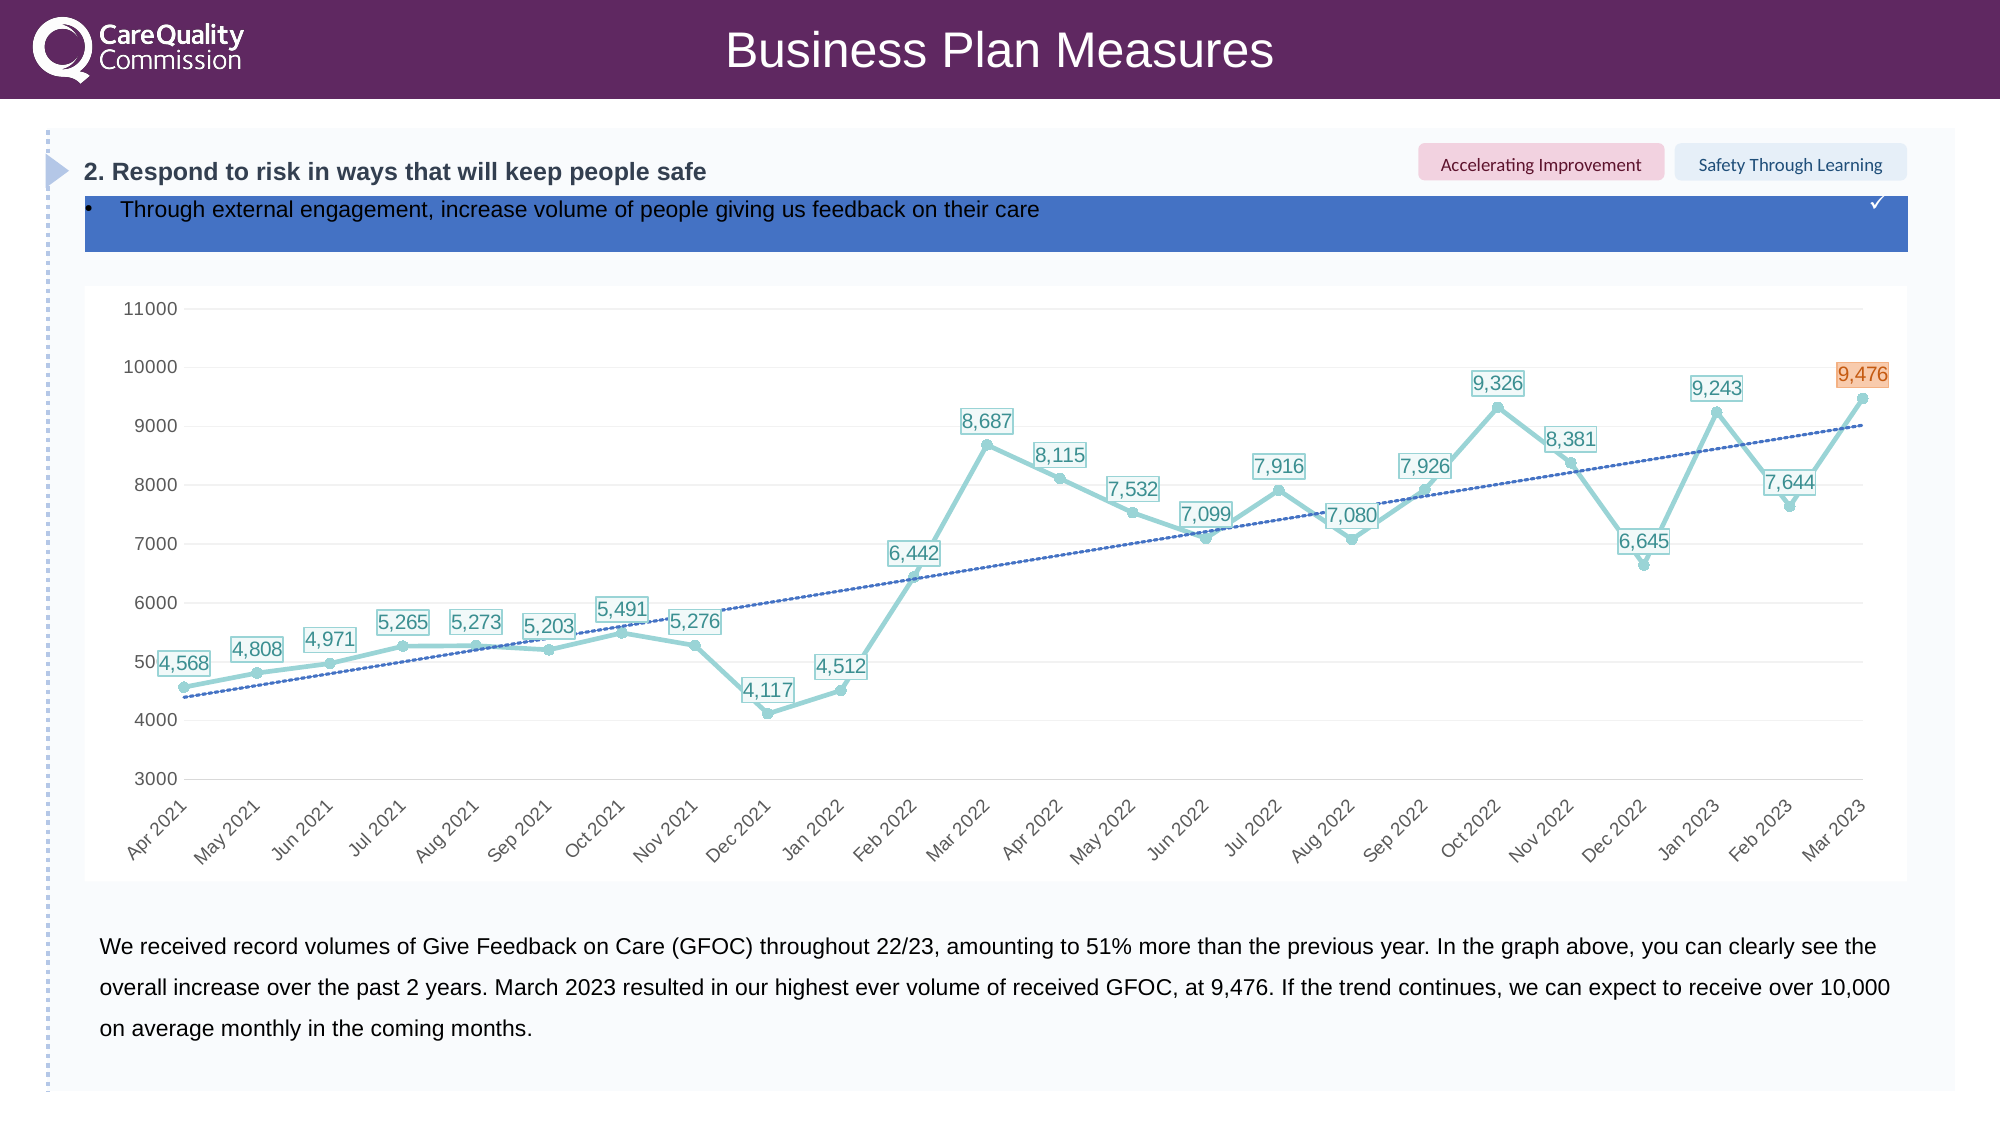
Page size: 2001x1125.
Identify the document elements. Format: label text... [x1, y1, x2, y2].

text_box Safety Through Learning [1674, 143, 1908, 181]
text_box [0, 0, 2000, 99]
table_header Through external engagement, increase volume of people giving us feedback on their care [85, 196, 1848, 252]
text_box 2. Respond to risk in ways that will keep people safe [69, 147, 984, 194]
text_box Accelerating Improvement [1418, 143, 1665, 181]
text_box We received record volumes of Give Feedback on Care (GFOC) throughout 22/23, amounting to 51% more than the previous year. In the graph above, you can clearly see the overall increase over the past 2 years. March 2023 resulted in our highest ever volume of received GFOC, at 9,476. If the trend continues, we can expect to receive over 10,000 on average monthly in the coming months. [84, 910, 1912, 1046]
chart [84, 286, 1908, 882]
picture [32, 16, 245, 84]
text_box [45, 128, 1955, 1091]
table_header  [1848, 196, 1908, 252]
text_box Business Plan Measures [641, 9, 1358, 86]
